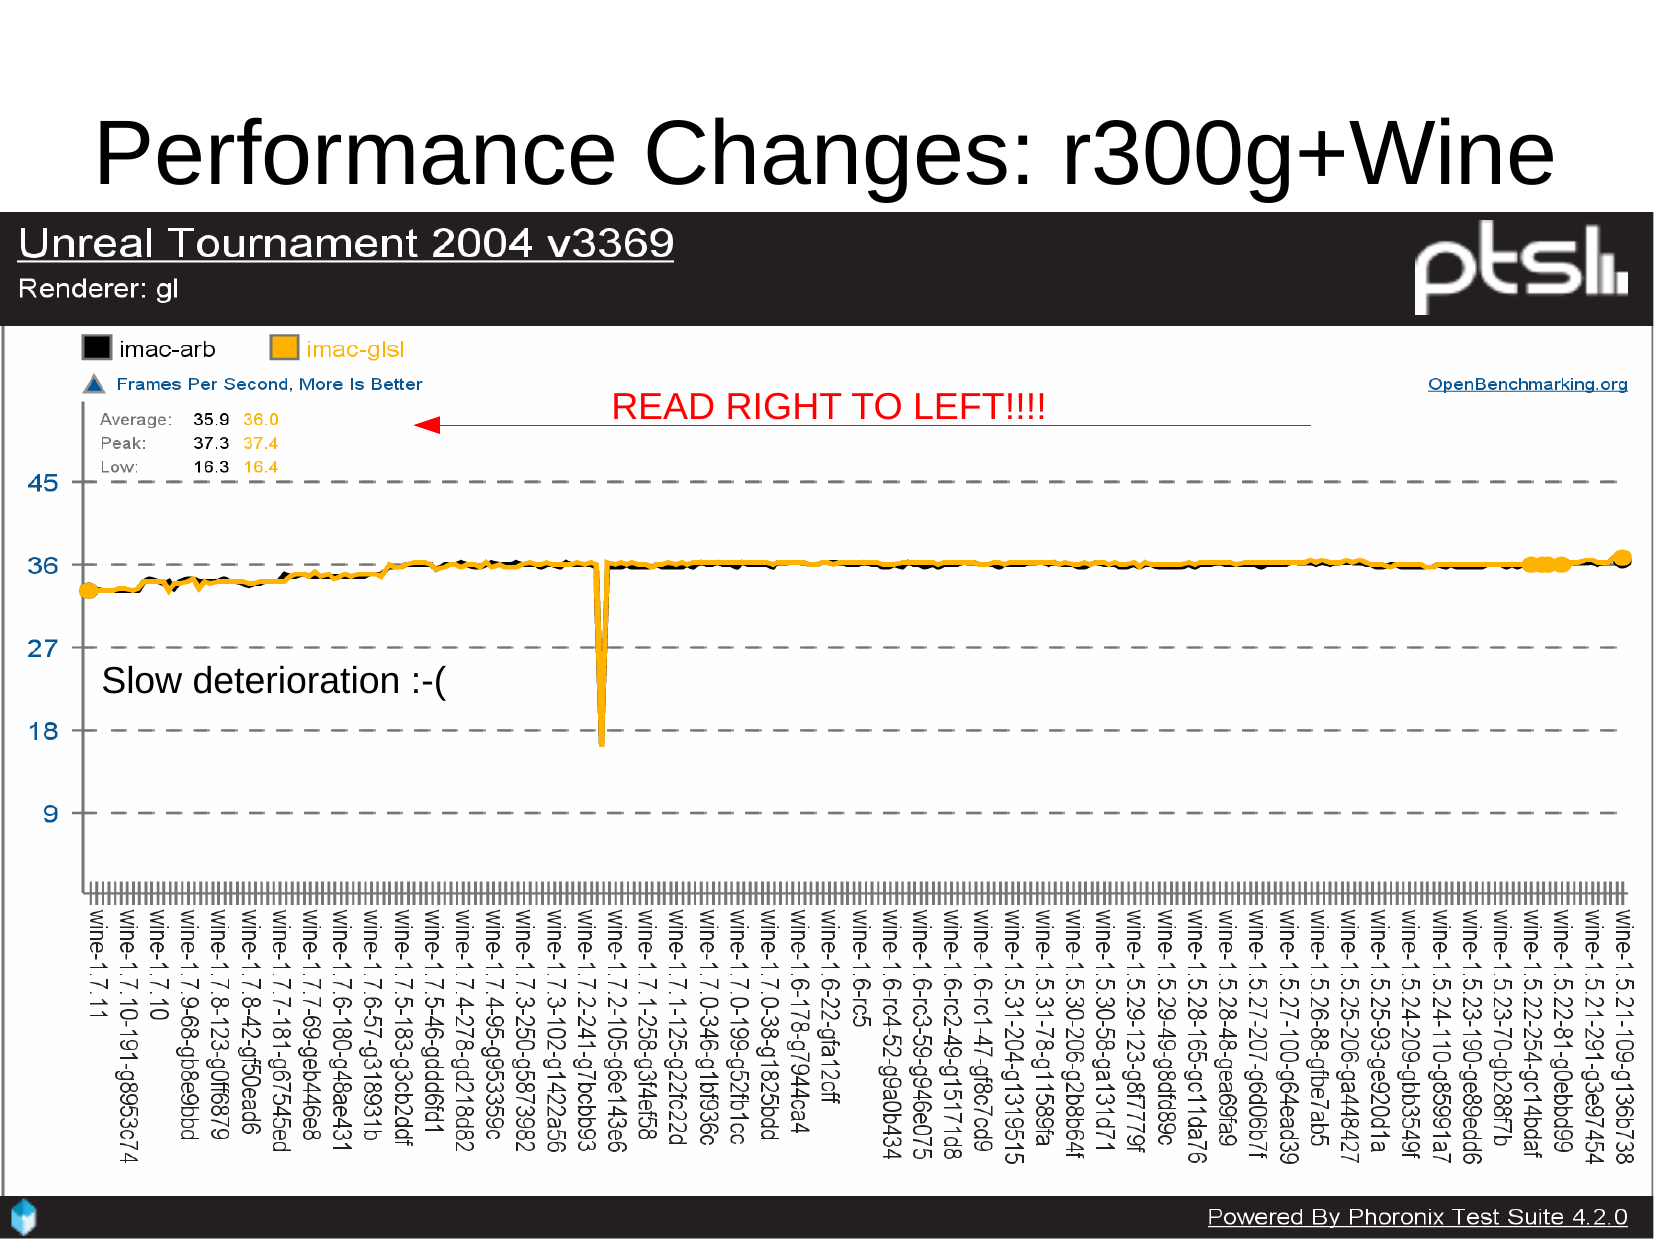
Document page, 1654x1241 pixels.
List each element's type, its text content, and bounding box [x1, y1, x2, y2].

title Performance Changes: r300g+Wine [82, 49, 1571, 212]
text_box READ RIGHT TO LEFT!!!! [596, 377, 1069, 435]
picture [0, 212, 1654, 1239]
text_box Slow deterioration :-( [86, 651, 463, 709]
